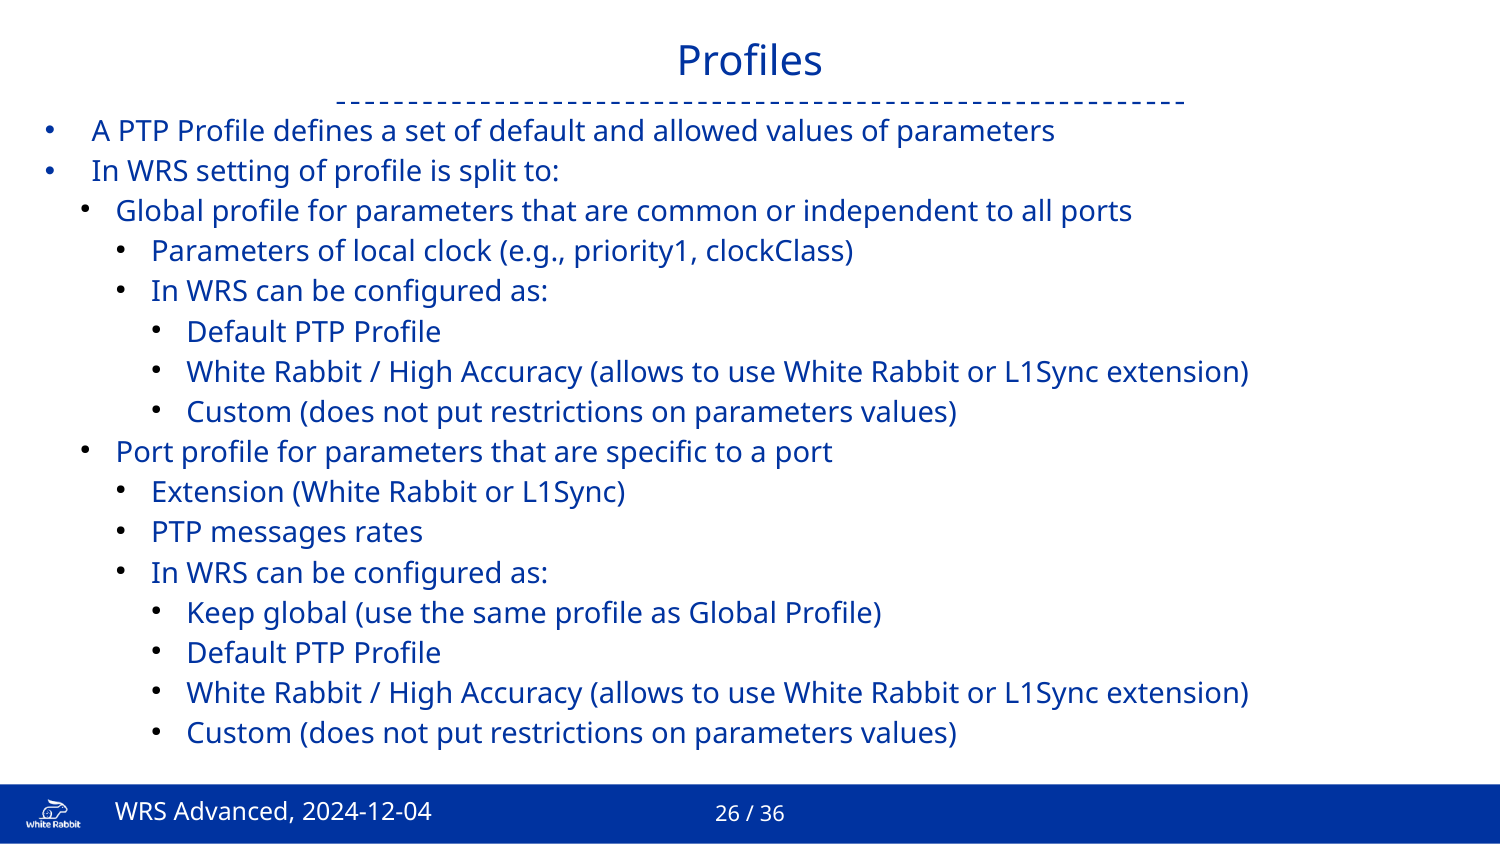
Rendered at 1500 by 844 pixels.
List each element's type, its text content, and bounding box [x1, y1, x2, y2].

slide_number <number> / 36 [0, 791, 1500, 837]
text_box A PTP Profile defines a set of default and allowed values of parameters In WRS setting of profile is split to: Global profile for parameters that are common or independent to all ports Parameters of local clock (e.g., priority1, clockClass) In WRS can be configured as: Default PTP Profile White Rabbit / High Accuracy (allows to use White Rabbit or L1Sync extension) Custom (does not put restrictions on parameters values) Port profile for parameters that are specific to a port Extension (White Rabbit or L1Sync) PTP messages rates In WRS can be configured as: Keep global (use the same profile as Global Profile) Default PTP Profile White Rabbit / High Accuracy (allows to use White Rabbit or L1Sync extension) Custom (does not put restrictions on parameters values) [30, 99, 1388, 757]
title Profiles [0, 0, 1500, 117]
